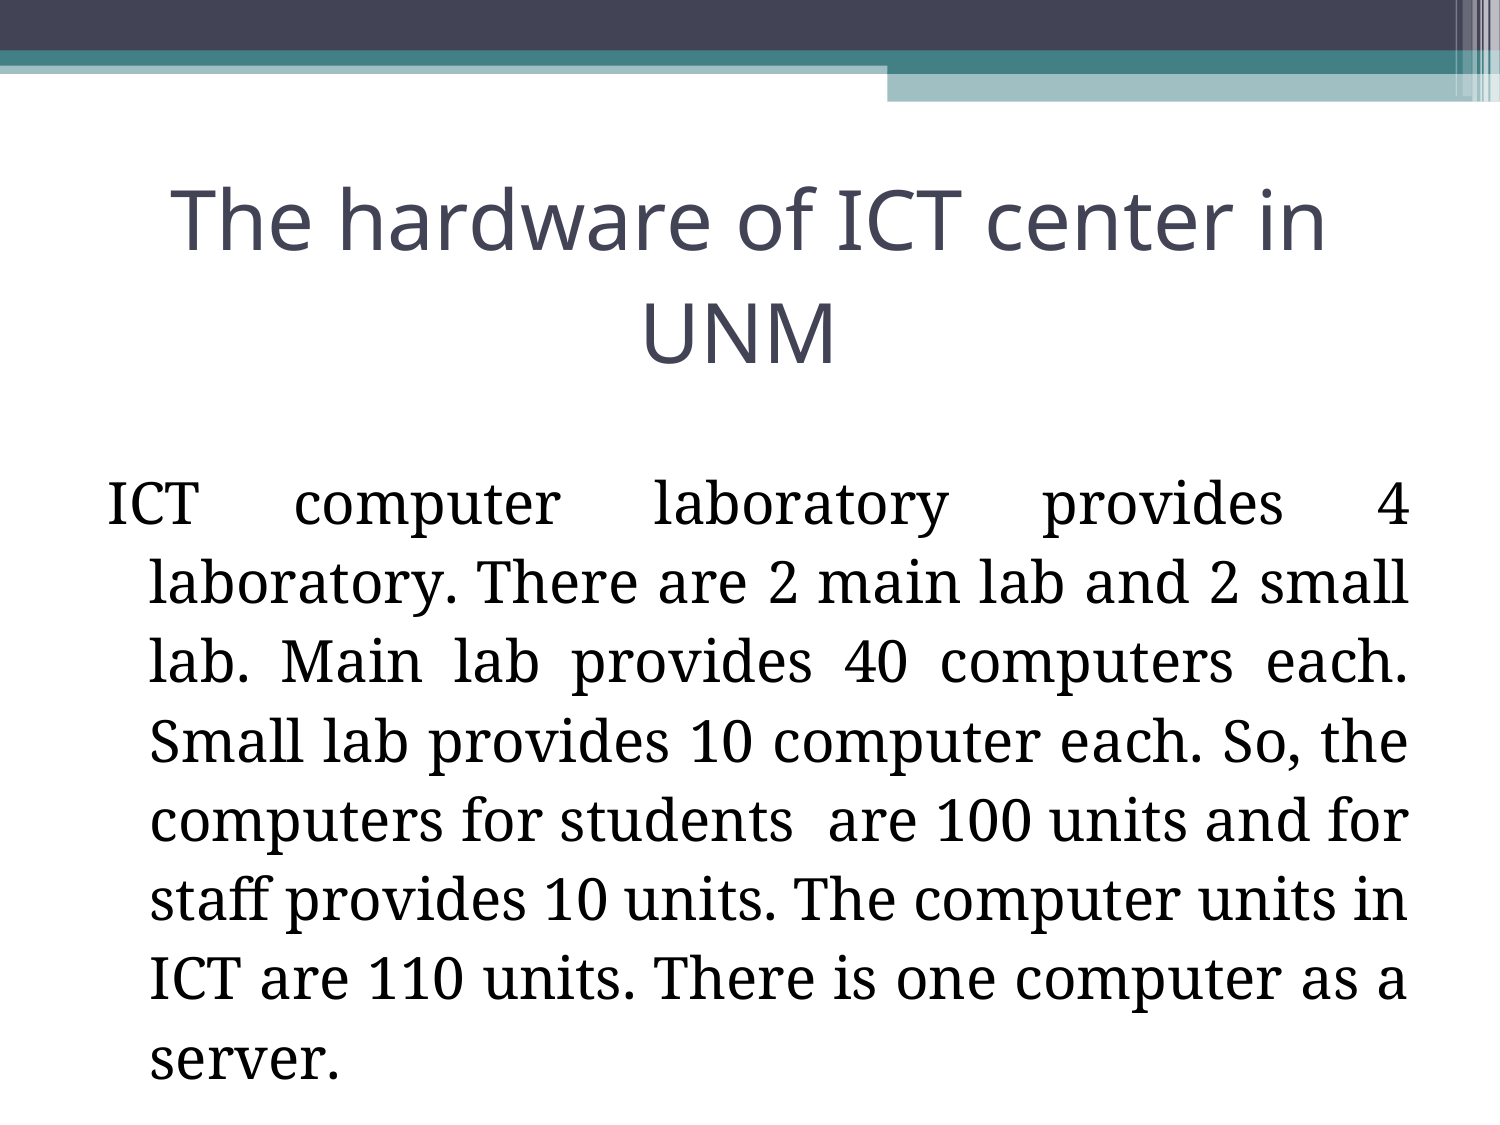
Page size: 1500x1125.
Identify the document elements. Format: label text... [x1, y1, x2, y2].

title The hardware of ICT center in UNM [75, 187, 1426, 363]
list ICT computer laboratory provides 4 laboratory. There are 2 main lab and 2 small lab. Main lab provides 40 computers each. Small lab provides 10 computer each. So, the computers for students are 100 units and for staff provides 10 units. The computer units in ICT are 110 units. There is one computer as a server. [75, 369, 1426, 1079]
